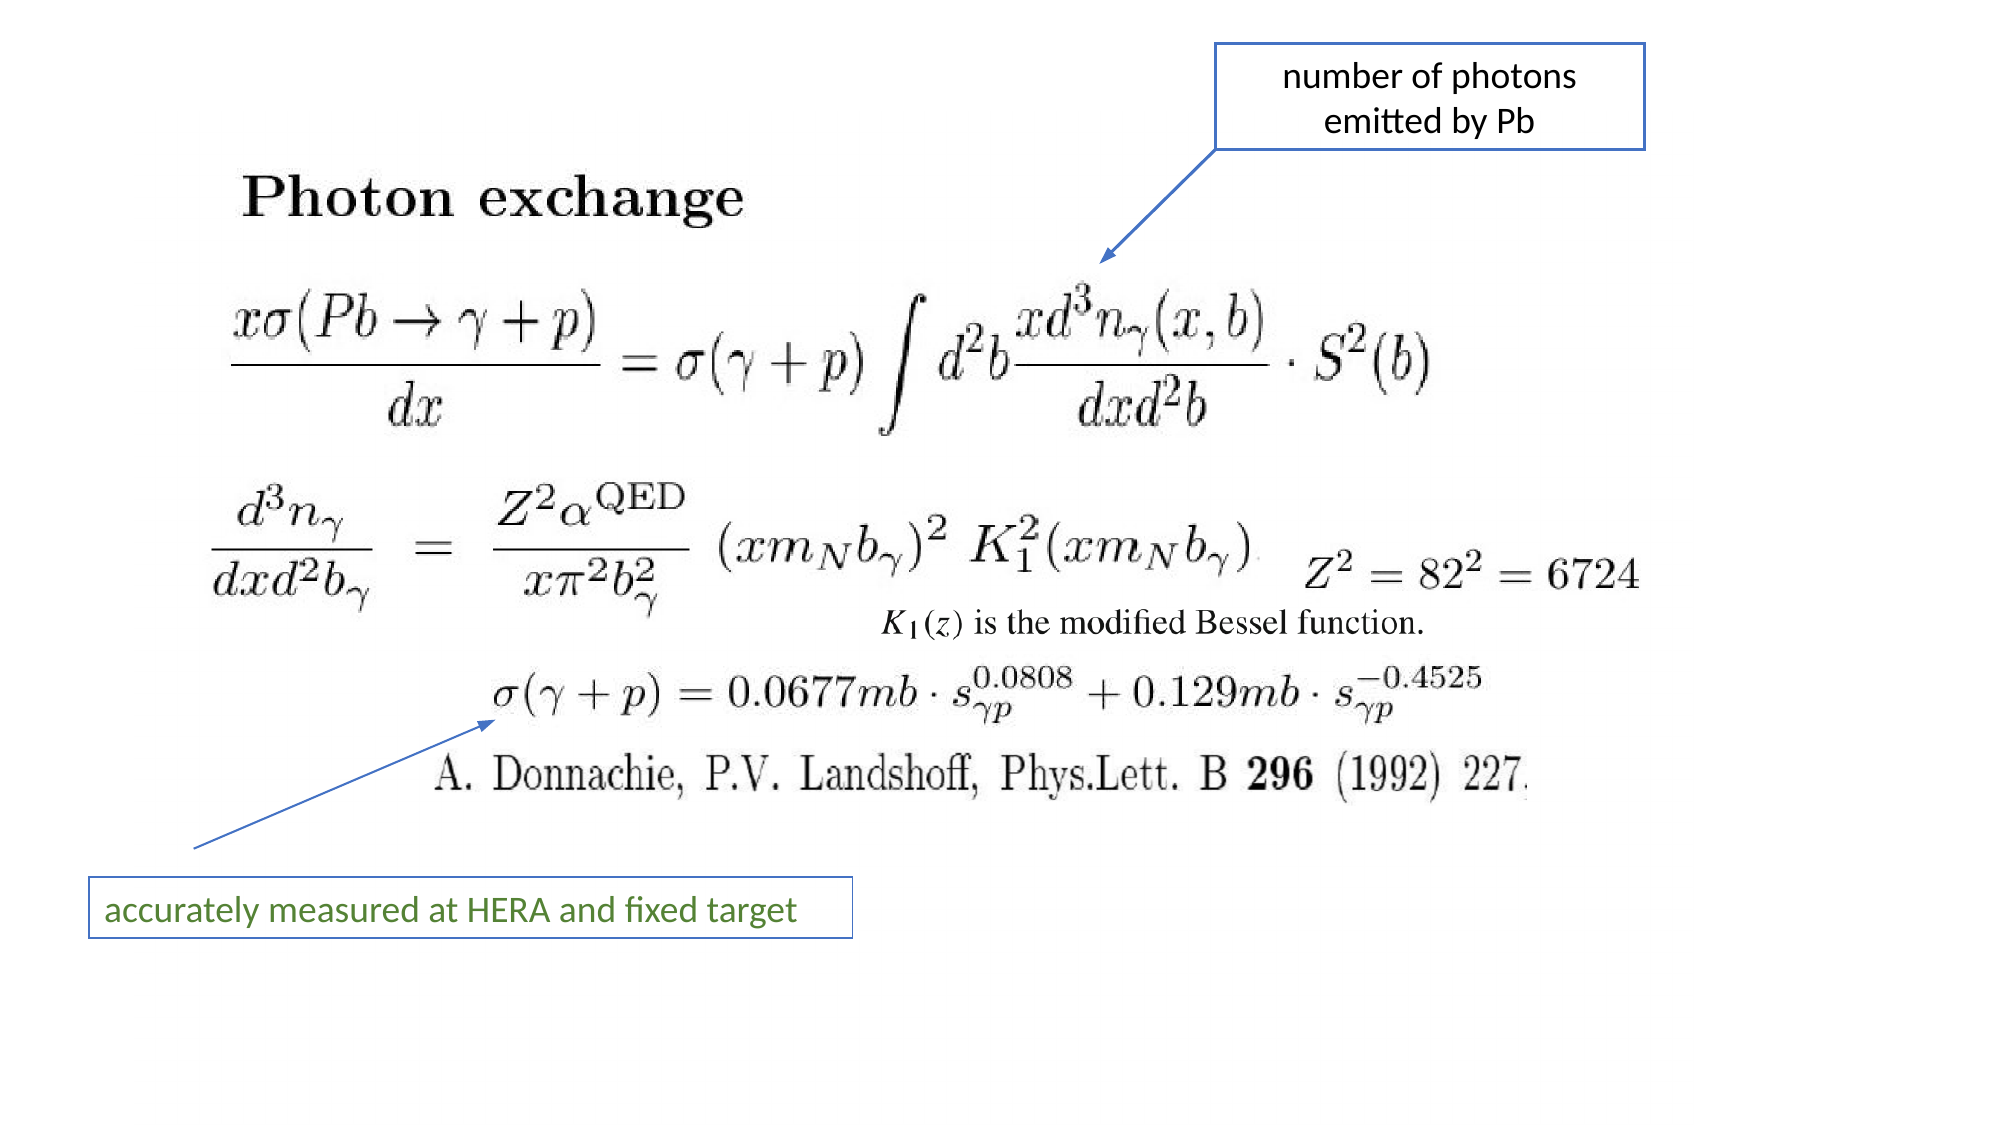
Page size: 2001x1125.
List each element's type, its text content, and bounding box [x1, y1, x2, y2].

picture [134, 111, 1694, 1125]
text_box accurately measured at HERA and fixed target [89, 877, 853, 938]
text_box number of photons emitted by Pb [1215, 43, 1645, 150]
